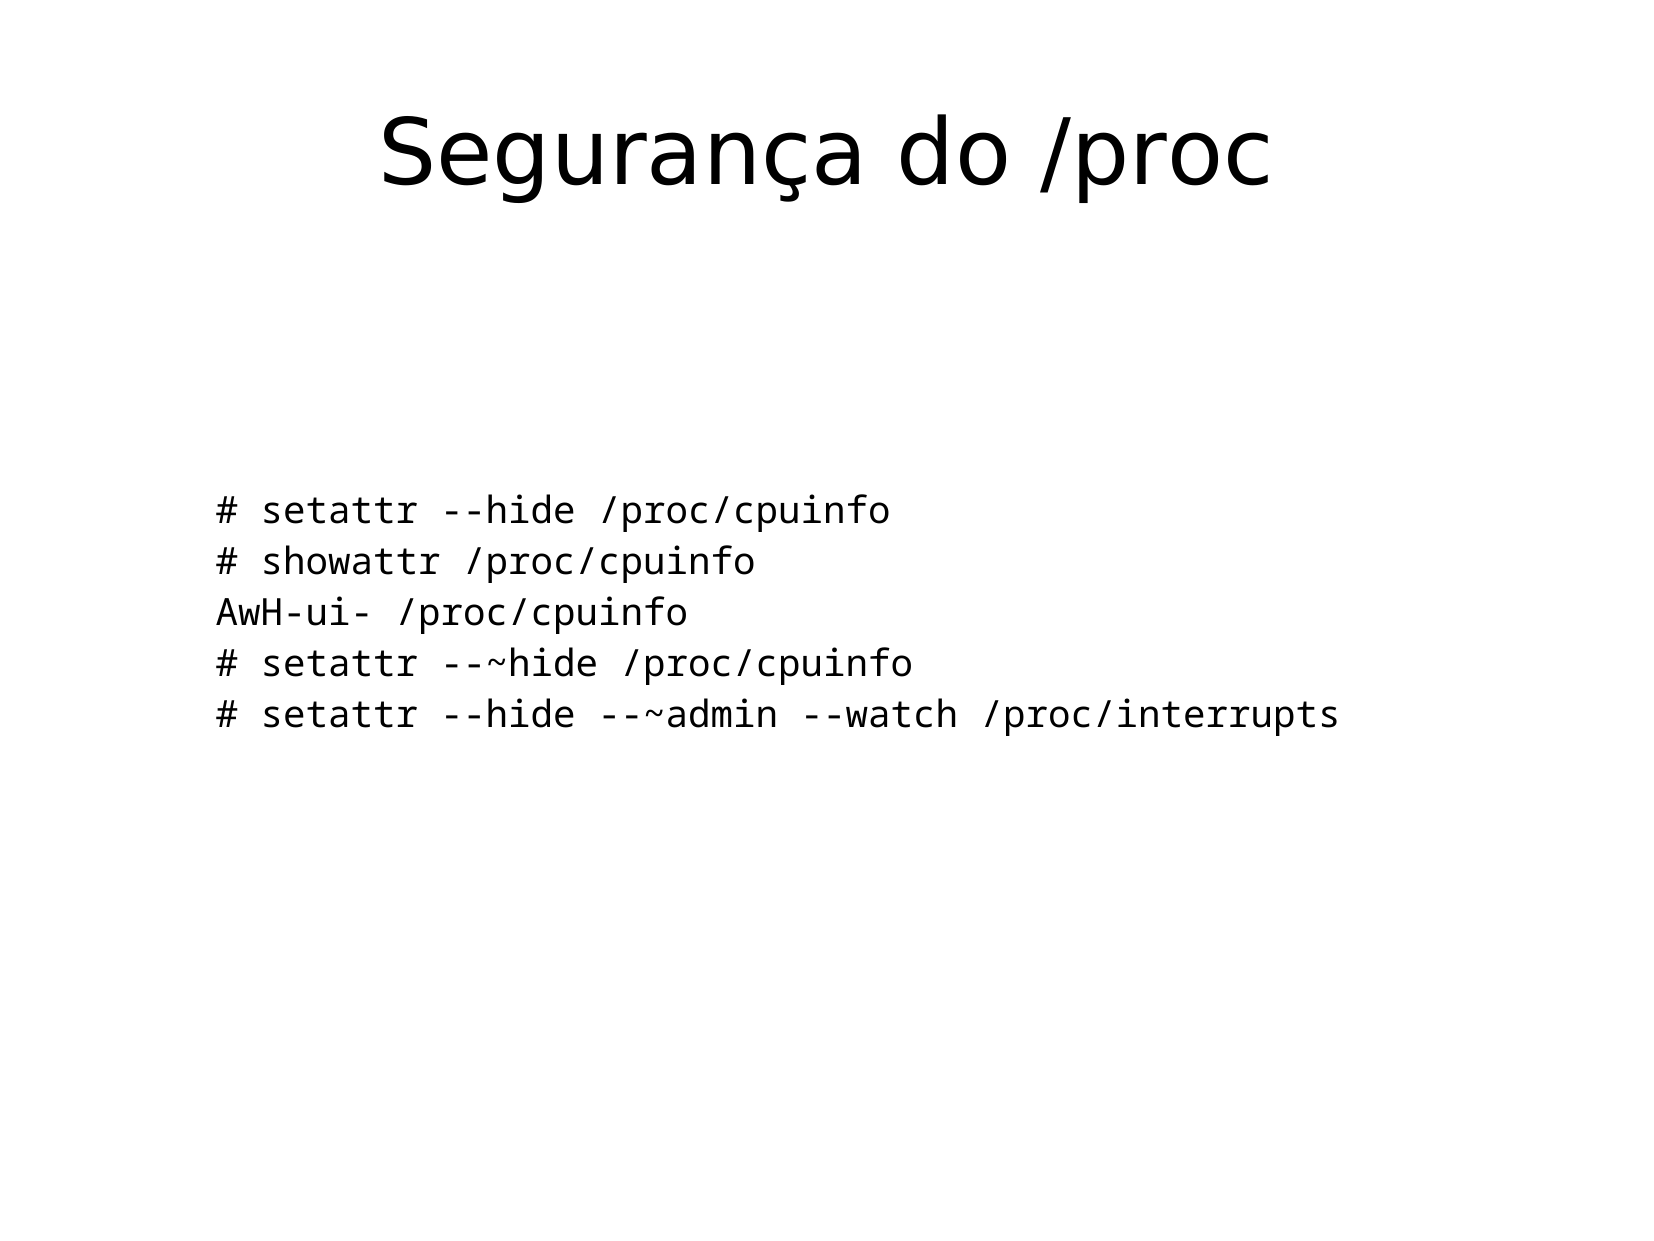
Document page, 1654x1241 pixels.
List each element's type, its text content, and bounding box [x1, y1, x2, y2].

text_box # setattr --hide /proc/cpuinfo # showattr /proc/cpuinfo AwH-ui- /proc/cpuinfo # setattr --~hide /proc/cpuinfo # setattr --hide --~admin --watch /proc/interrupts [200, 476, 1483, 709]
title Segurança do /proc [82, 49, 1571, 257]
